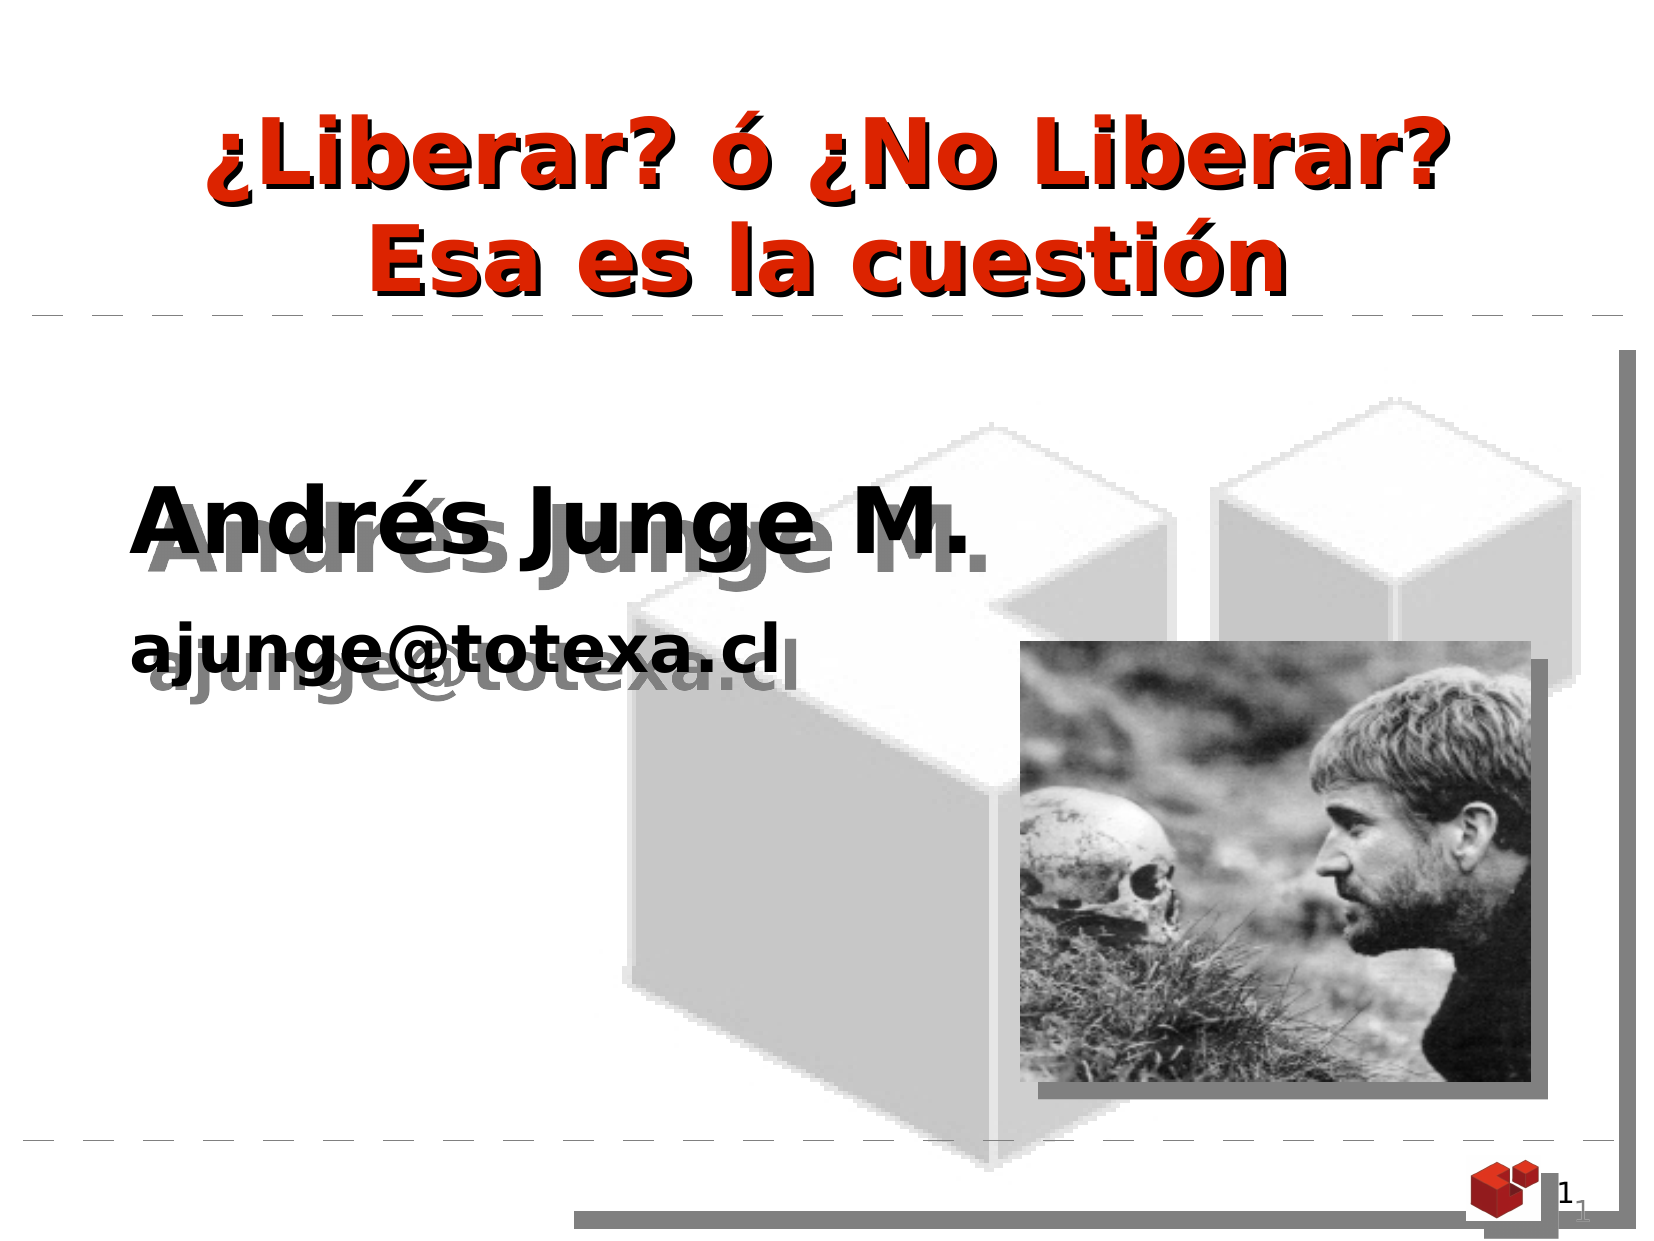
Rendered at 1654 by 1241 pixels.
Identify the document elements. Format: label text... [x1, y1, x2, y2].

text_box ajunge@totexa.cl [129, 610, 784, 689]
text_box Andrés Junge M. [129, 468, 977, 576]
picture [720, 576, 747, 581]
title ¿Liberar? ó ¿No Liberar? Esa es la cuestión [121, 99, 1534, 314]
picture [557, 333, 1619, 1221]
